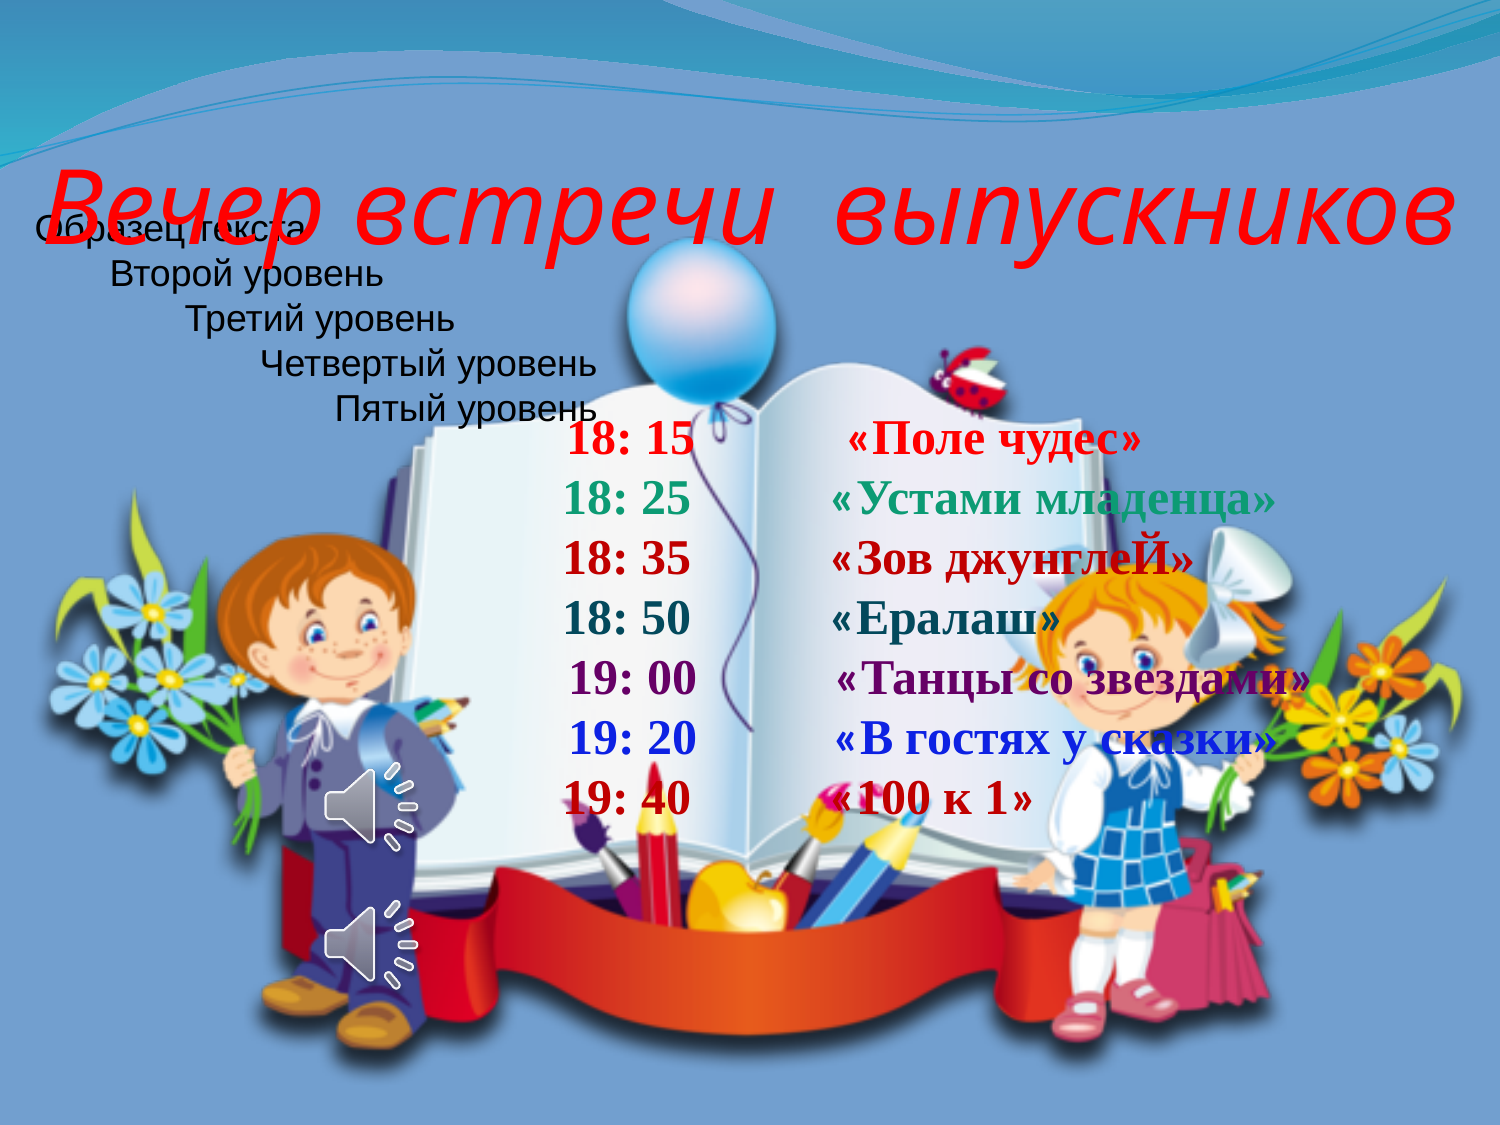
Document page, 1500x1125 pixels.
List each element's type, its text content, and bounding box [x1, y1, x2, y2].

title Вечер встречи выпускников [29, 78, 1471, 266]
picture [19, 196, 1496, 1125]
text_box 18: 15 «Поле чудес» 18: 25 «Устами младенца» 18: 35 «Зов джунглеЙ» 18: 50 «Ералаш» 19: 00 «Танцы со звездами» 19: 20 «В гостях у сказки» 19: 40 «100 к 1» [47, 397, 1500, 883]
picture [324, 759, 424, 860]
picture [1290, 68, 1306, 74]
